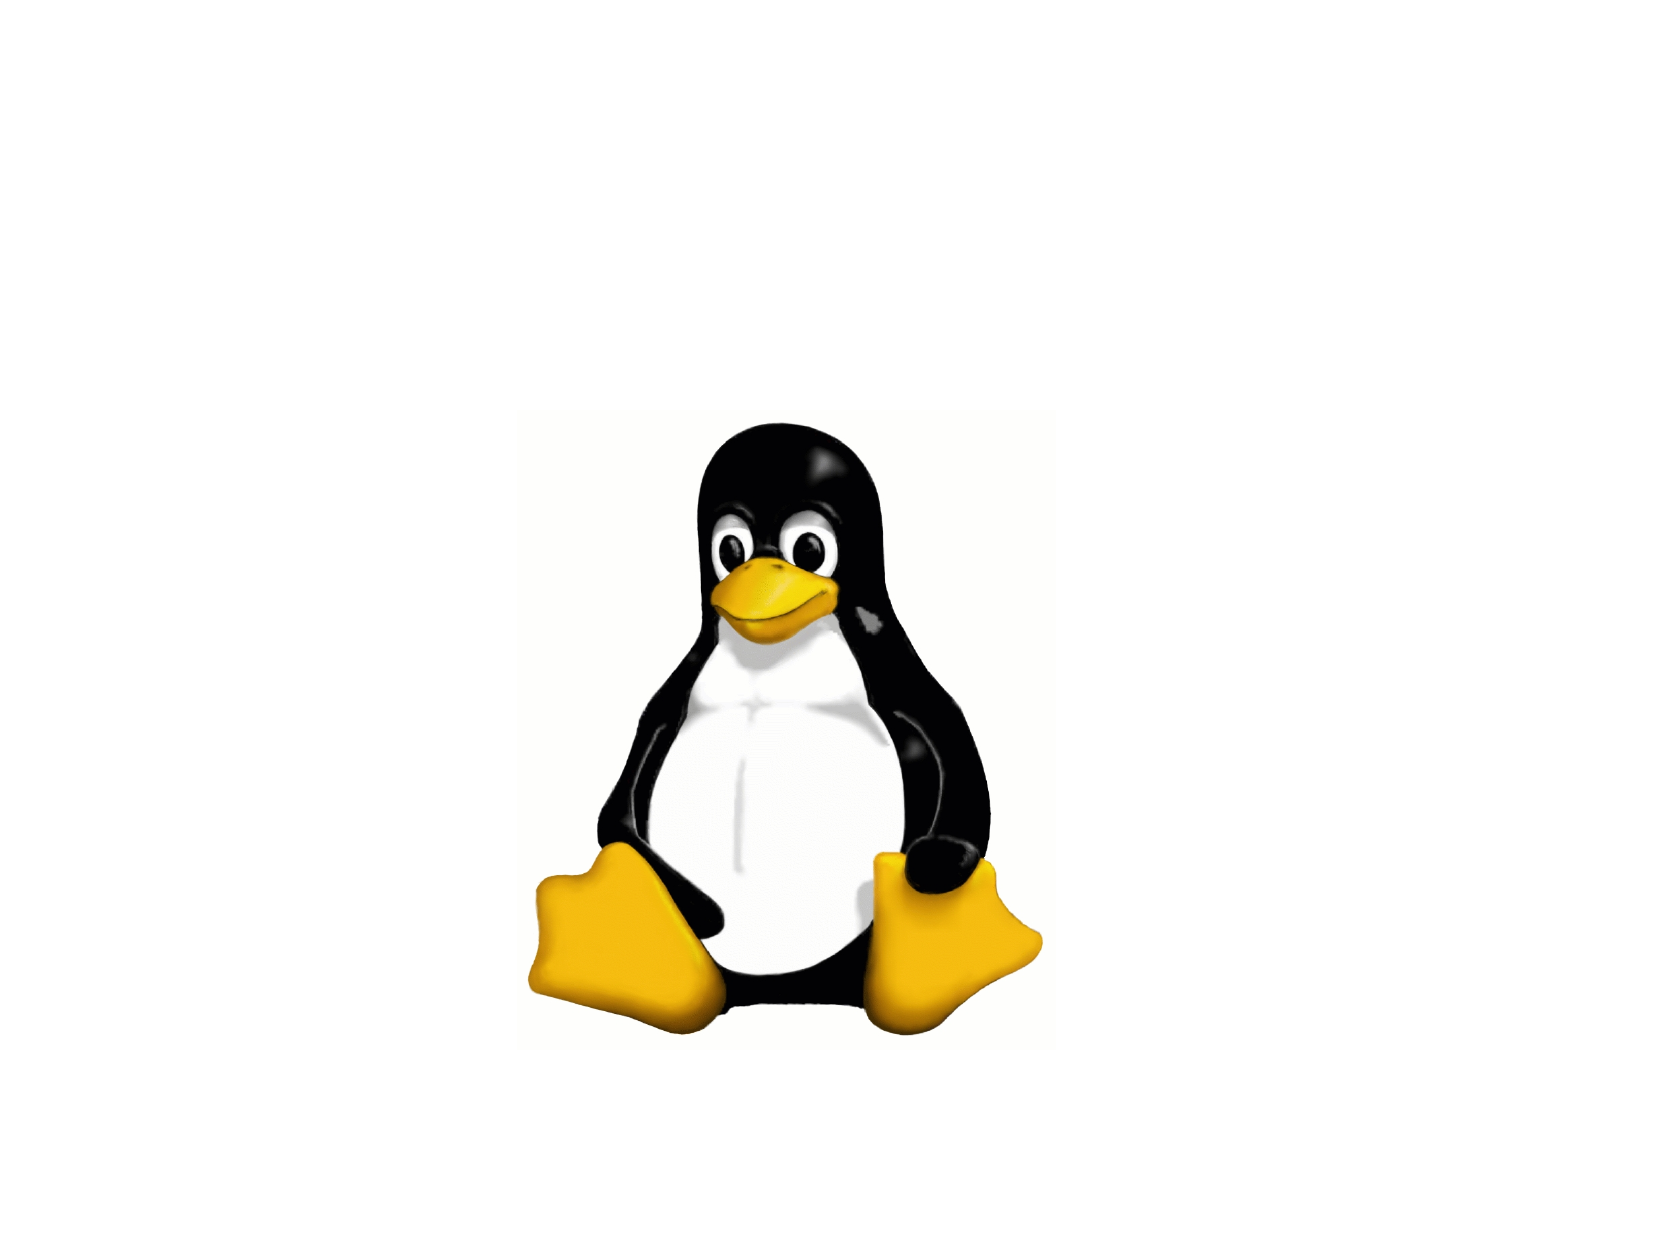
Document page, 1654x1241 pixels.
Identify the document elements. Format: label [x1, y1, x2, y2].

picture [517, 410, 1056, 1051]
